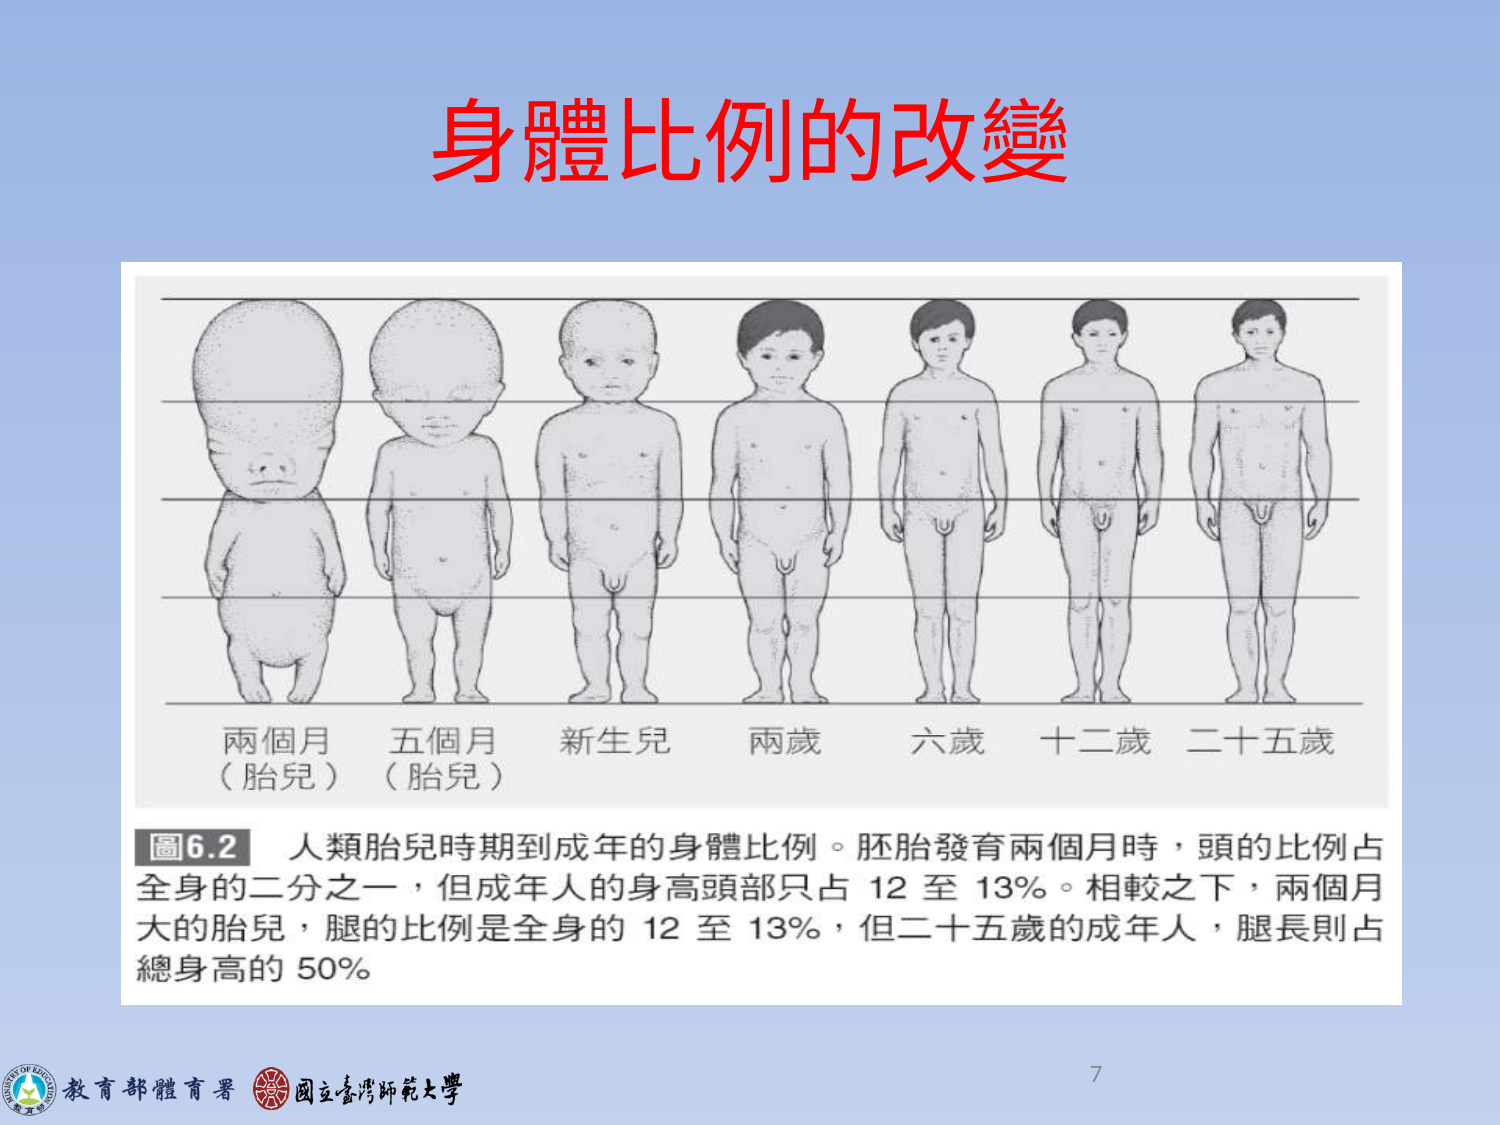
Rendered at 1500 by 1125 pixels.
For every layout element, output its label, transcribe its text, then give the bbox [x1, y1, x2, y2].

picture [121, 262, 1402, 1005]
title 身體比例的改變 [75, 45, 1426, 233]
text_box [1074, 1042, 1426, 1103]
